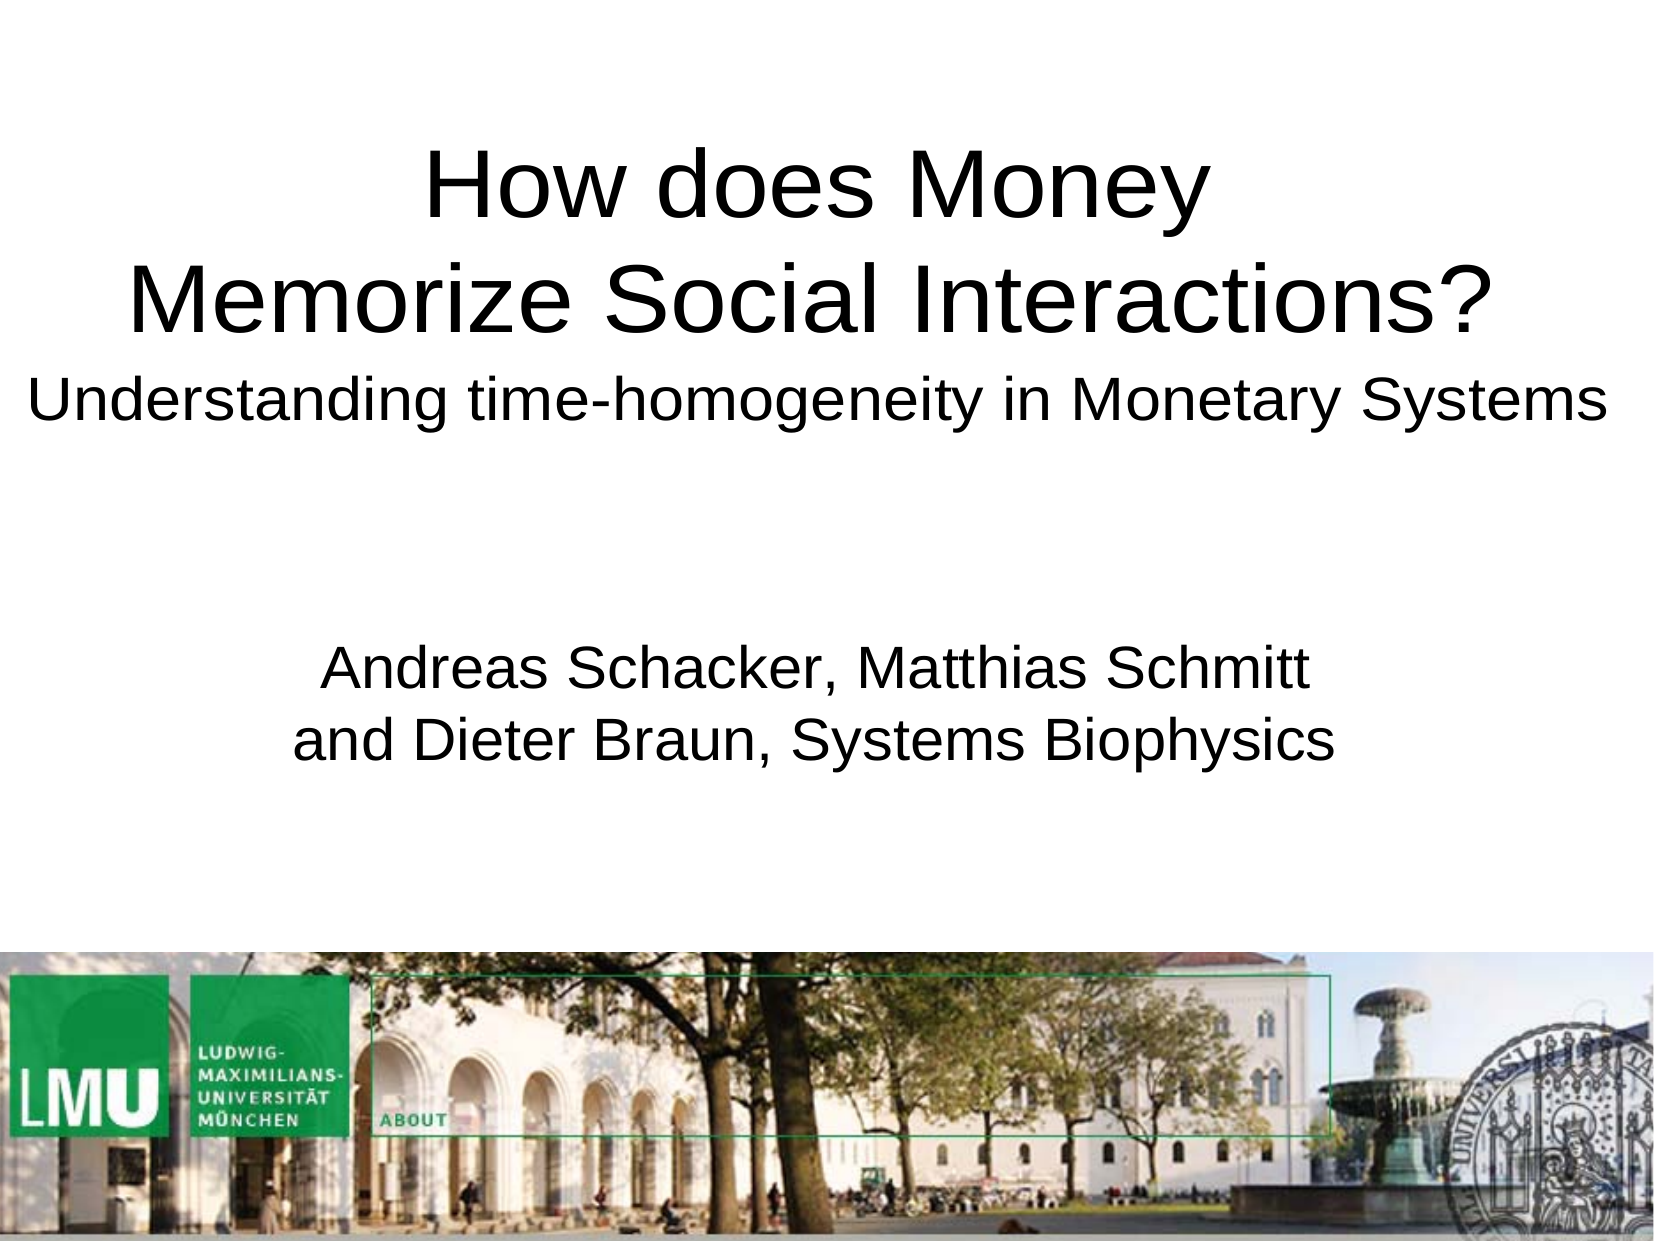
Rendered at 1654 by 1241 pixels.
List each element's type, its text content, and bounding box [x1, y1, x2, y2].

text_box How does Money [422, 130, 1232, 243]
text_box Understanding time-homogeneity in Monetary Systems [26, 364, 1651, 436]
text_box Andreas Schacker, Matthias Schmitt [320, 635, 1337, 705]
text_box and Dieter Braun, Systems Biophysics [292, 706, 1365, 777]
text_box Memorize Social Interactions? [126, 245, 1530, 358]
picture [0, 952, 1654, 1241]
